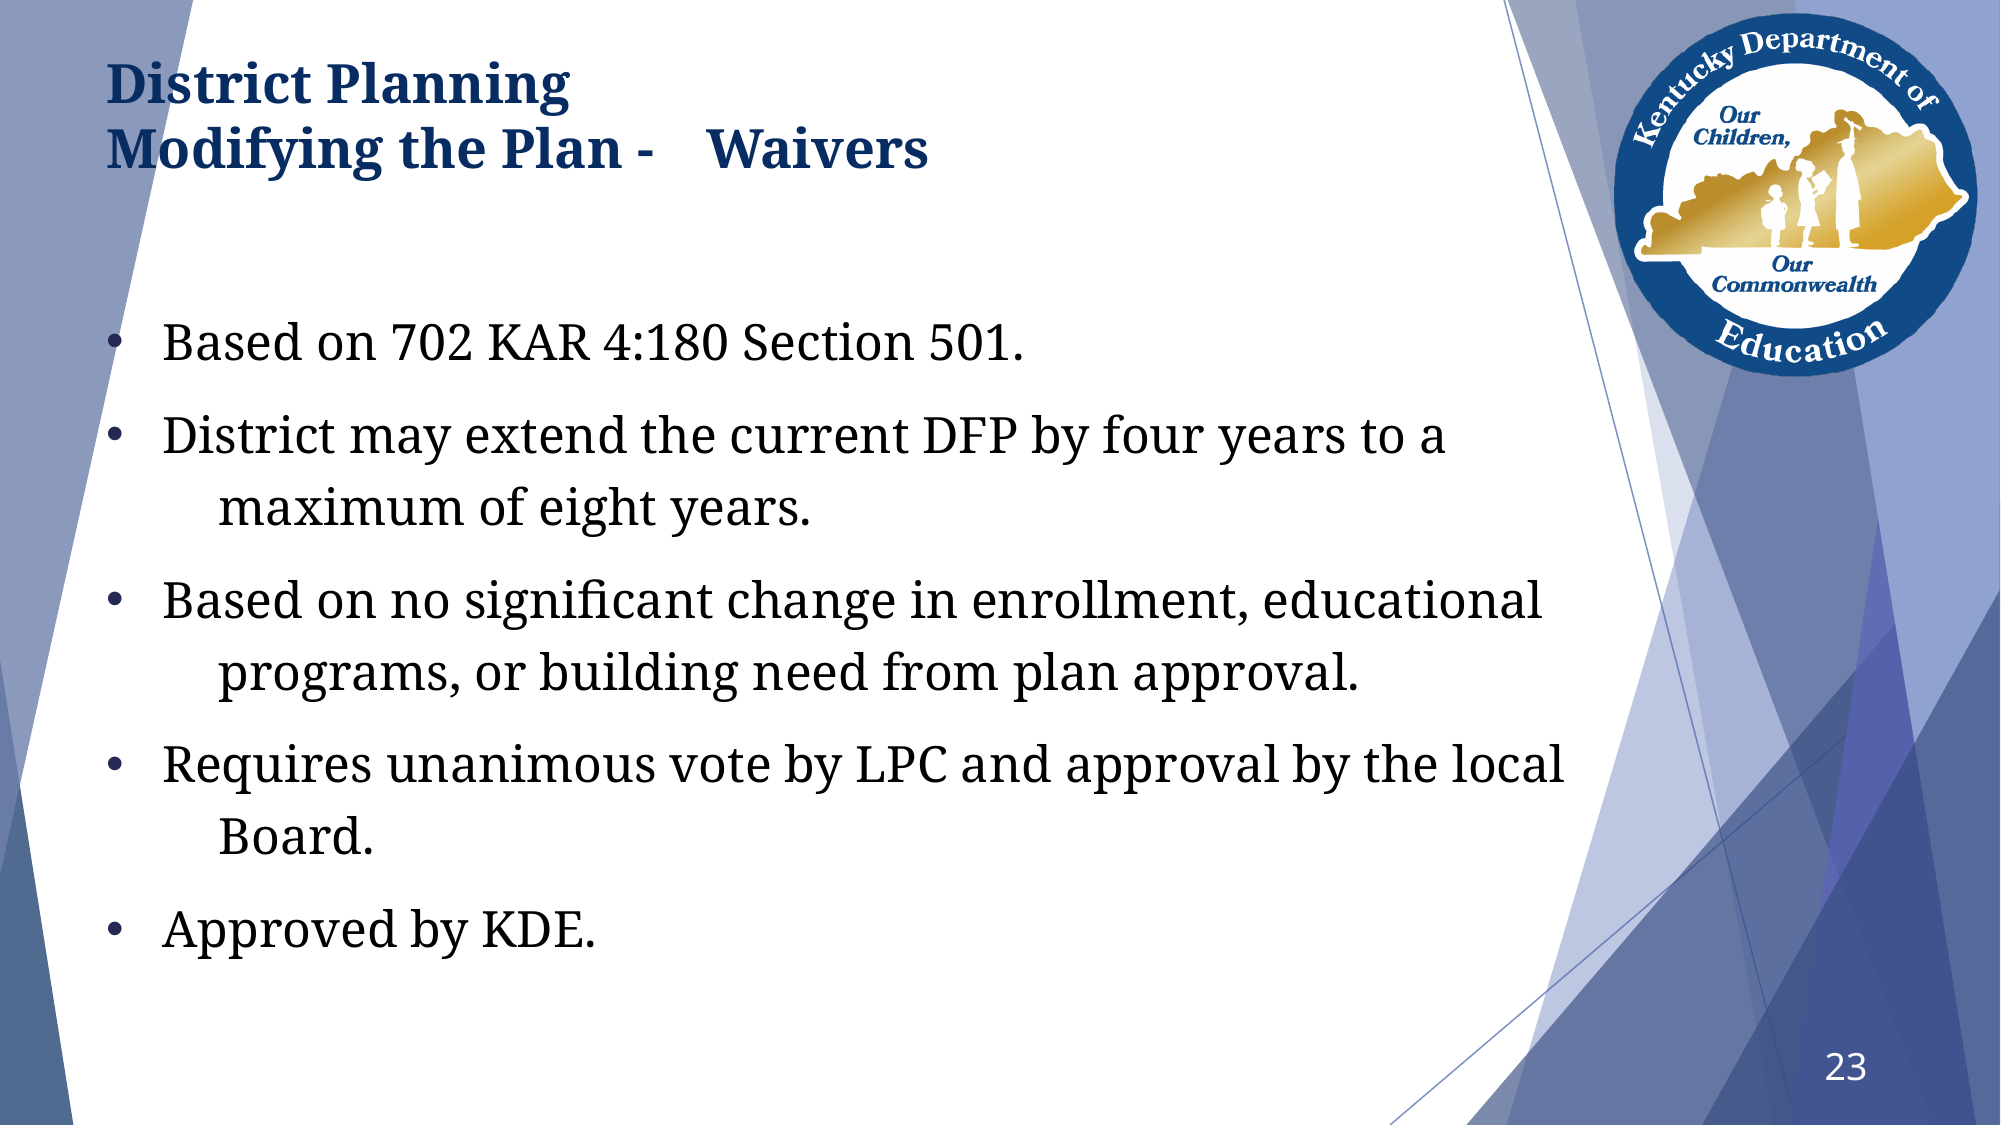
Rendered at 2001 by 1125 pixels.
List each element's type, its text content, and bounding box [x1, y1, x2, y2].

title District Planning Modifying the Plan - Waivers [190, 0, 1511, 213]
list Based on 702 KAR 4:180 Section 501. District may extend the current DFP by four years to a maximum of eight years. Based on no significant change in enrollment, educational programs, or building need from plan approval. Requires unanimous vote by LPC and approval by the local Board. Approved by KDE. [124, 262, 1605, 1125]
text_box [1809, 1035, 1922, 1096]
